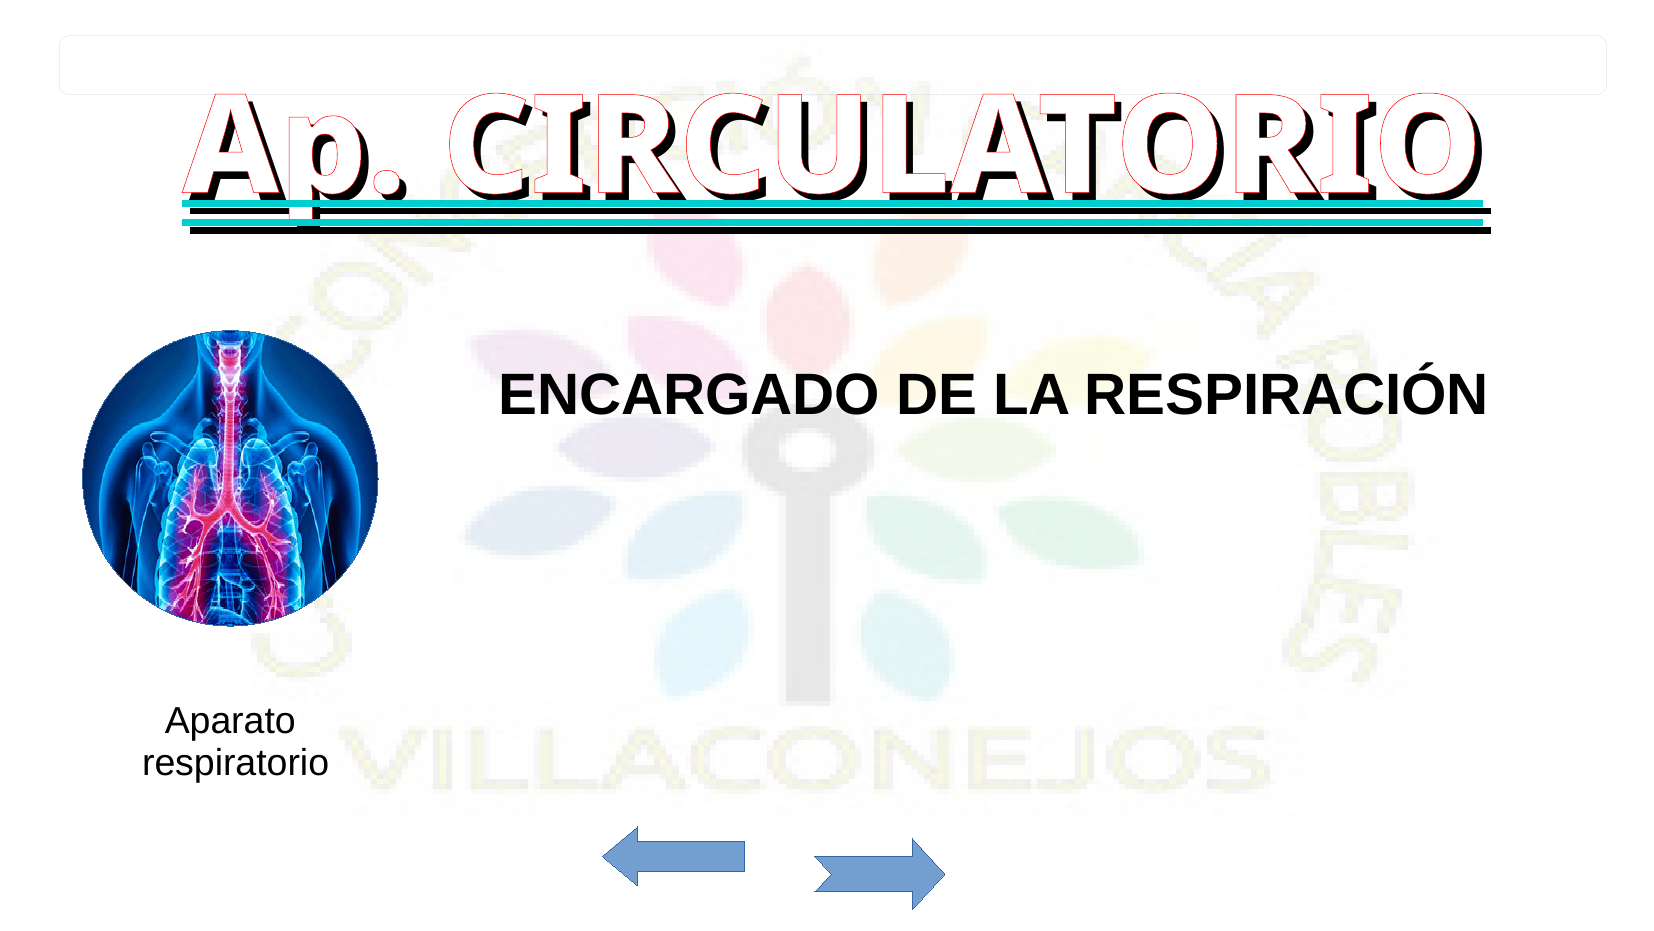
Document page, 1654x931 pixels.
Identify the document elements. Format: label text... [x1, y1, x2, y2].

text_box Ap. CIRCULATORIO [59, 35, 1607, 95]
text_box [814, 838, 945, 910]
text_box Aparato respiratorio [47, 692, 414, 792]
text_box [82, 330, 379, 627]
text_box ENCARGADO DE LA RESPIRACIÓN [484, 354, 1583, 435]
text_box [602, 826, 745, 886]
